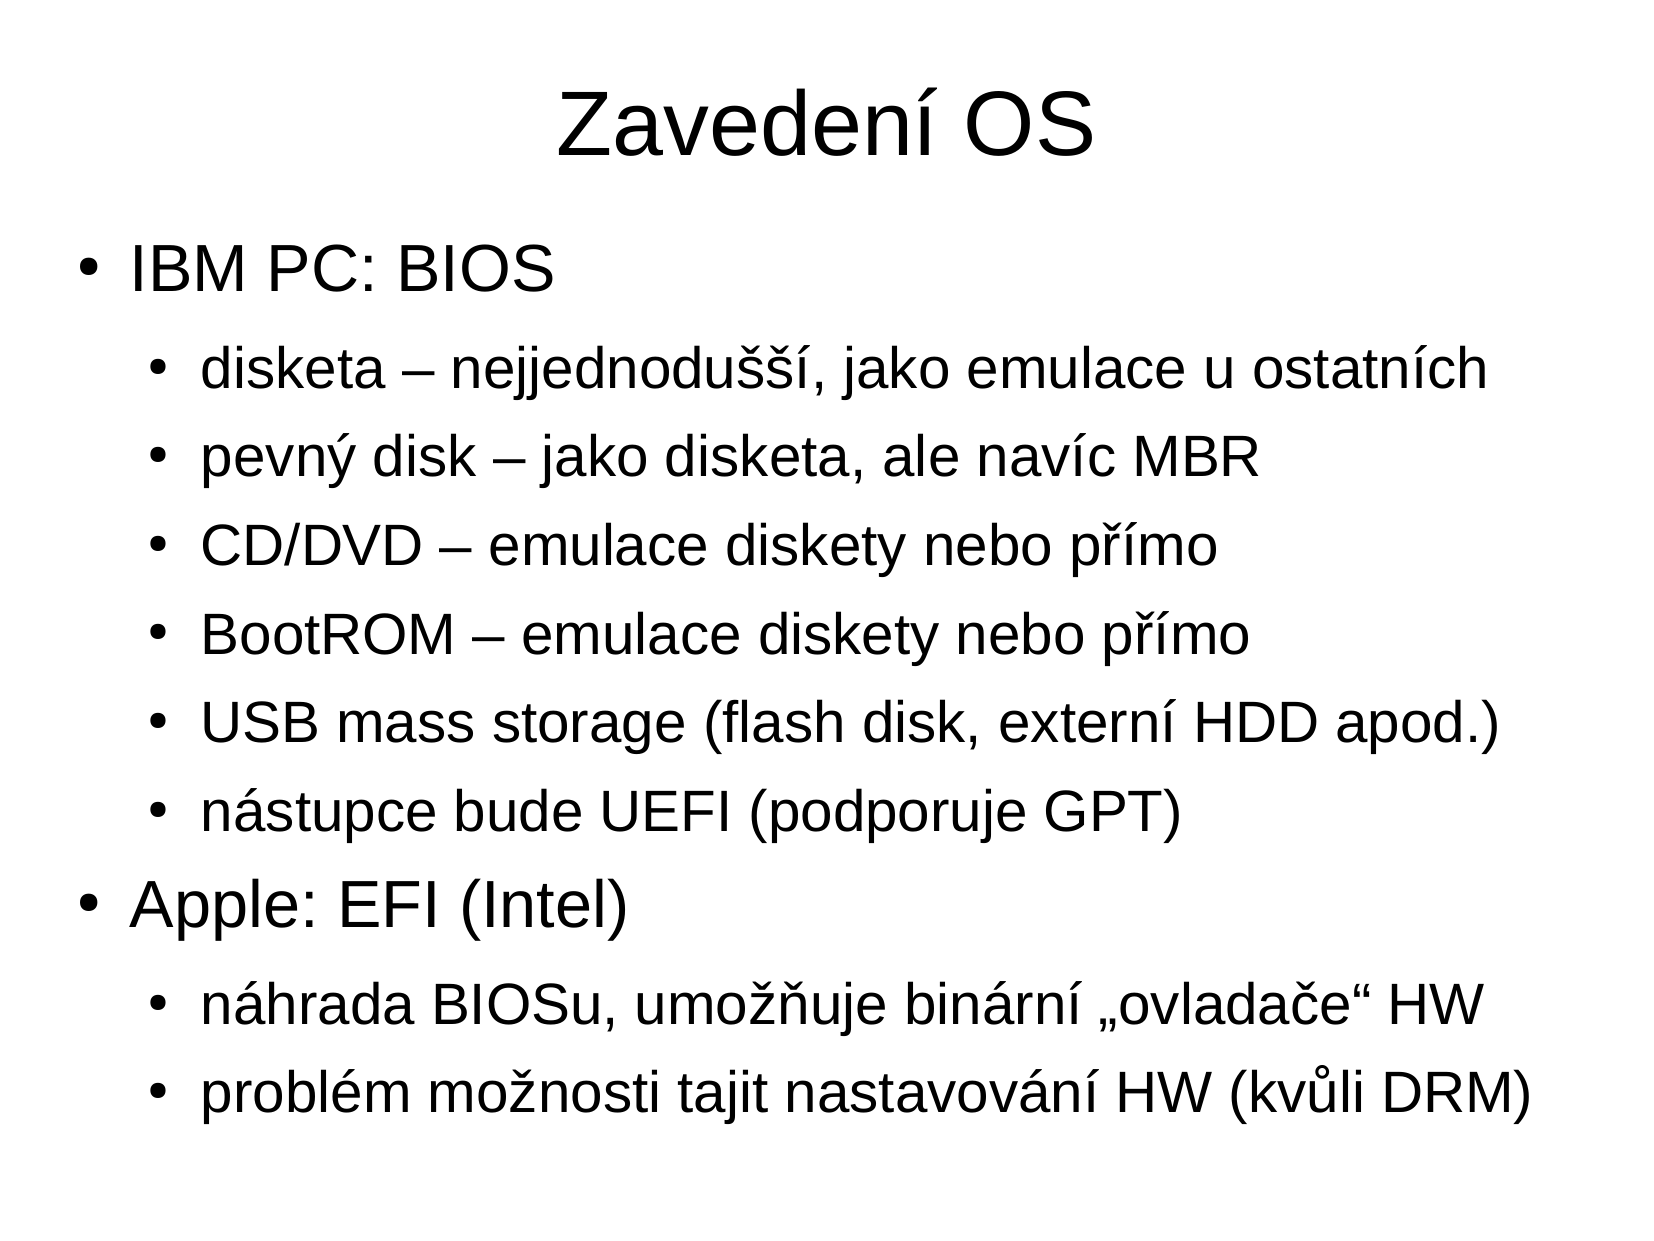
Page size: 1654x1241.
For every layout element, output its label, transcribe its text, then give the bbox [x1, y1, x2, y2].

list IBM PC: BIOS disketa – nejjednodušší, jako emulace u ostatních pevný disk – jako disketa, ale navíc MBR CD/DVD – emulace diskety nebo přímo BootROM – emulace diskety nebo přímo USB mass storage (flash disk, externí HDD apod.) nástupce bude UEFI (podporuje GPT) Apple: EFI (Intel) náhrada BIOSu, umožňuje binární „ovladače“ HW problém možnosti tajit nastavování HW (kvůli DRM) [59, 231, 1625, 1126]
title Zavedení OS [82, 27, 1571, 220]
